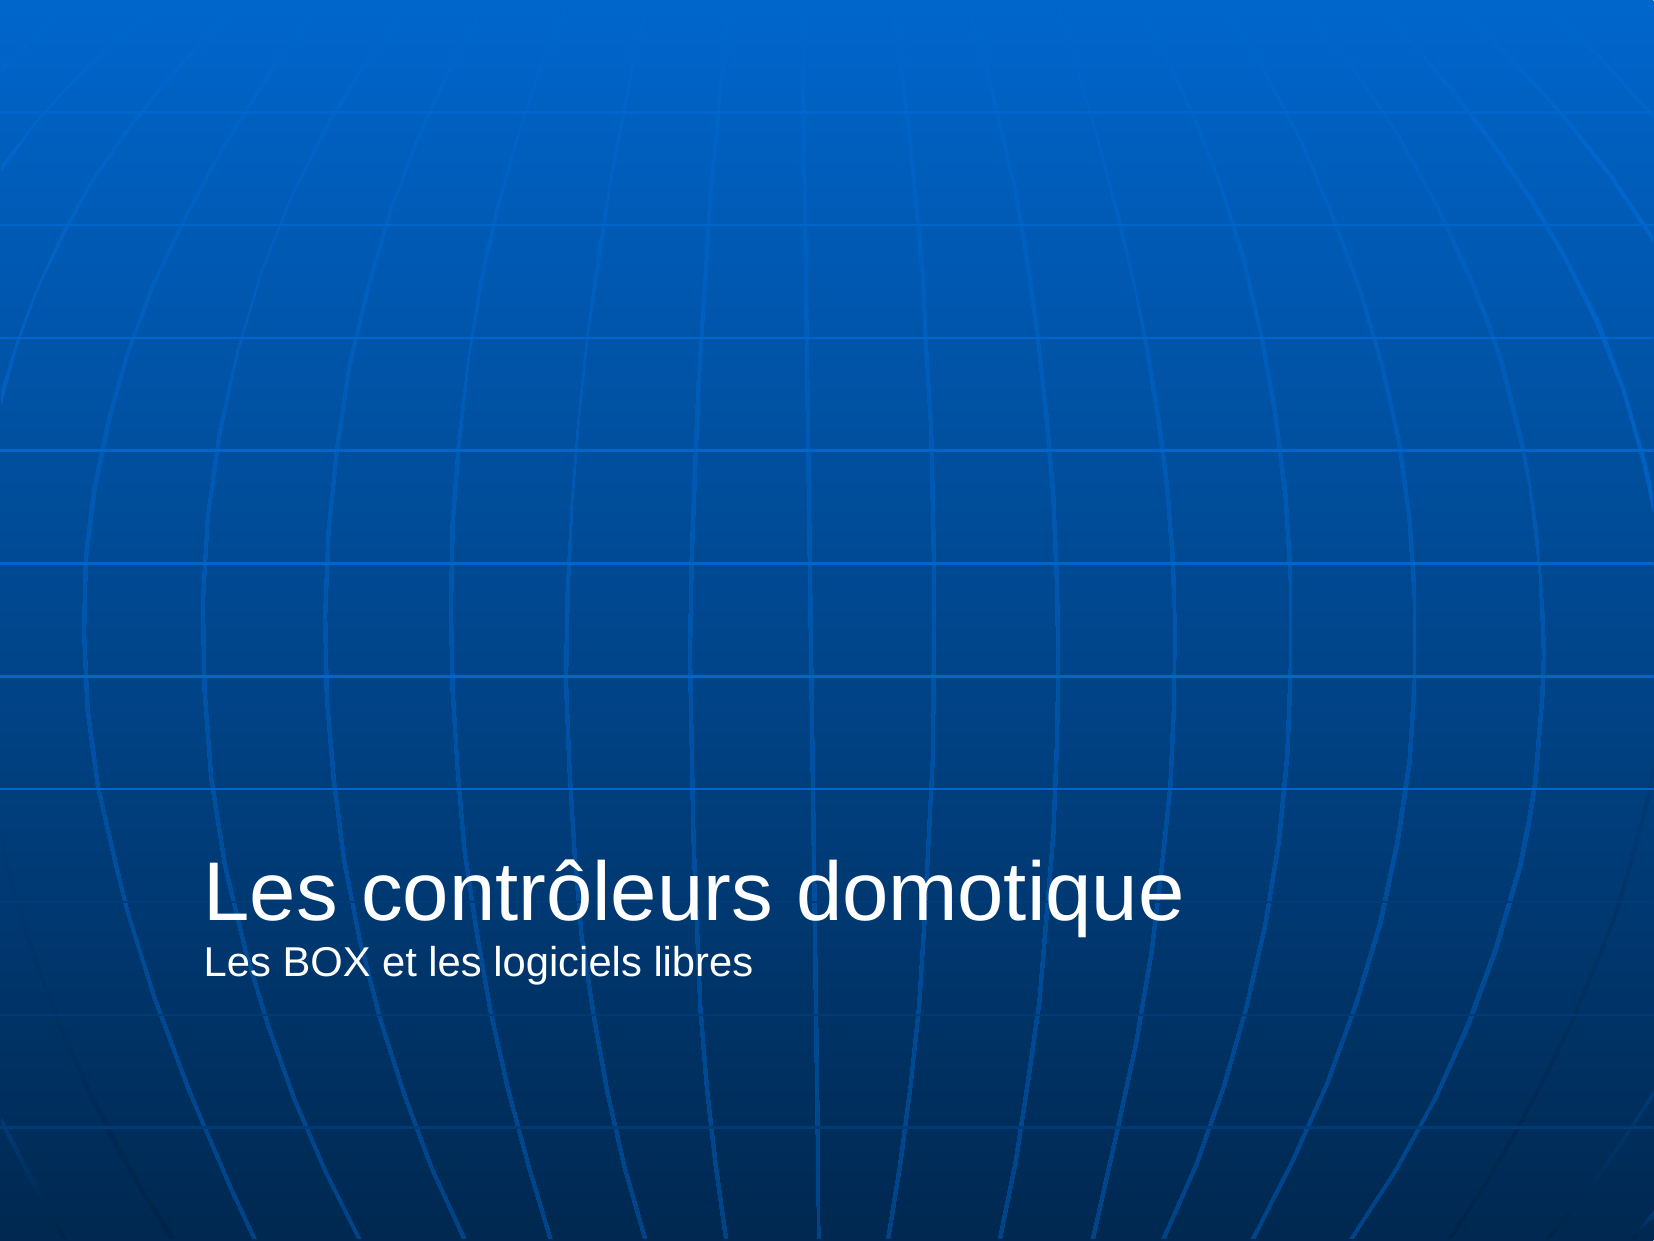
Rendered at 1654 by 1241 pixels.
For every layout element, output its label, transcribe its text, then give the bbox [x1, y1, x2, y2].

text_box Les contrôleurs domotique Les BOX et les logiciels libres [188, 837, 1200, 993]
